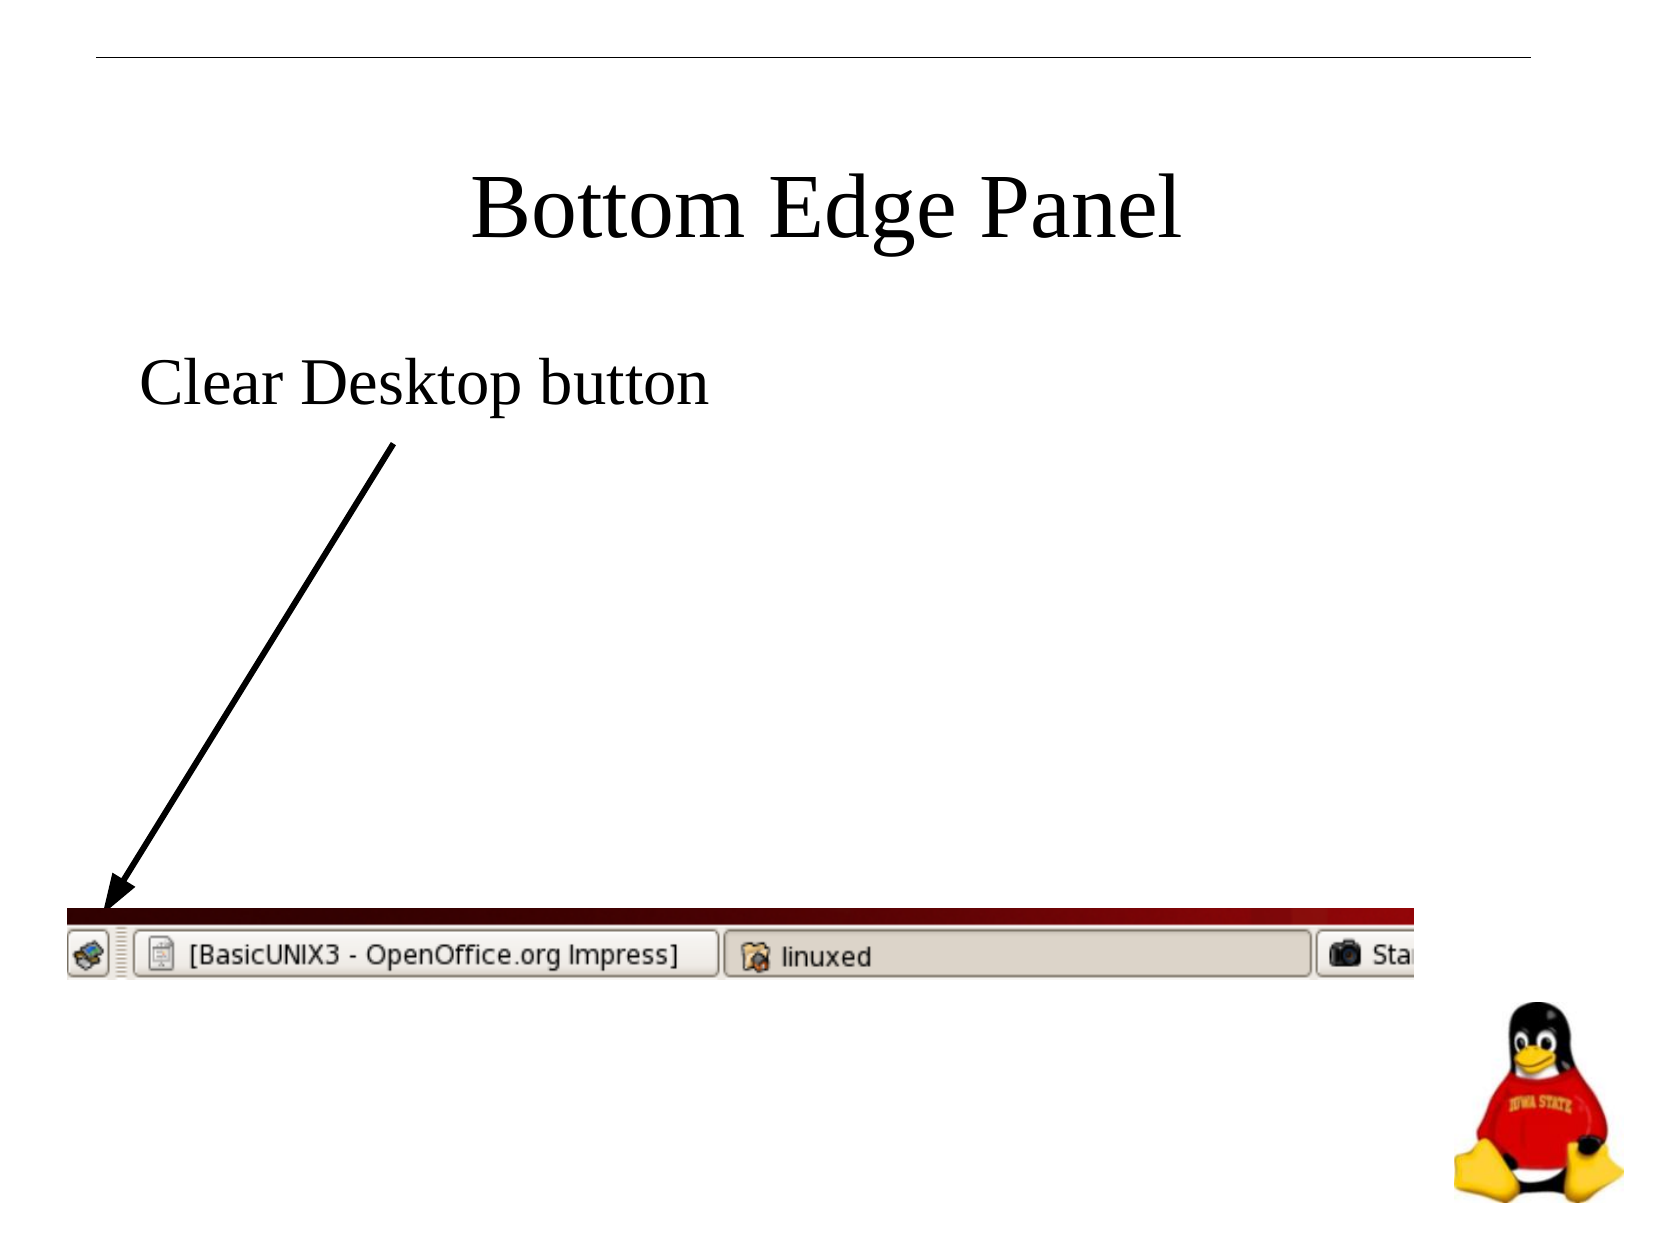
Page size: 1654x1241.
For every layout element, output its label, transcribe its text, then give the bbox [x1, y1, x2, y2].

picture [67, 908, 1414, 980]
picture [1454, 1002, 1624, 1203]
title Bottom Edge Panel [121, 102, 1534, 311]
list Clear Desktop button [121, 344, 1534, 472]
